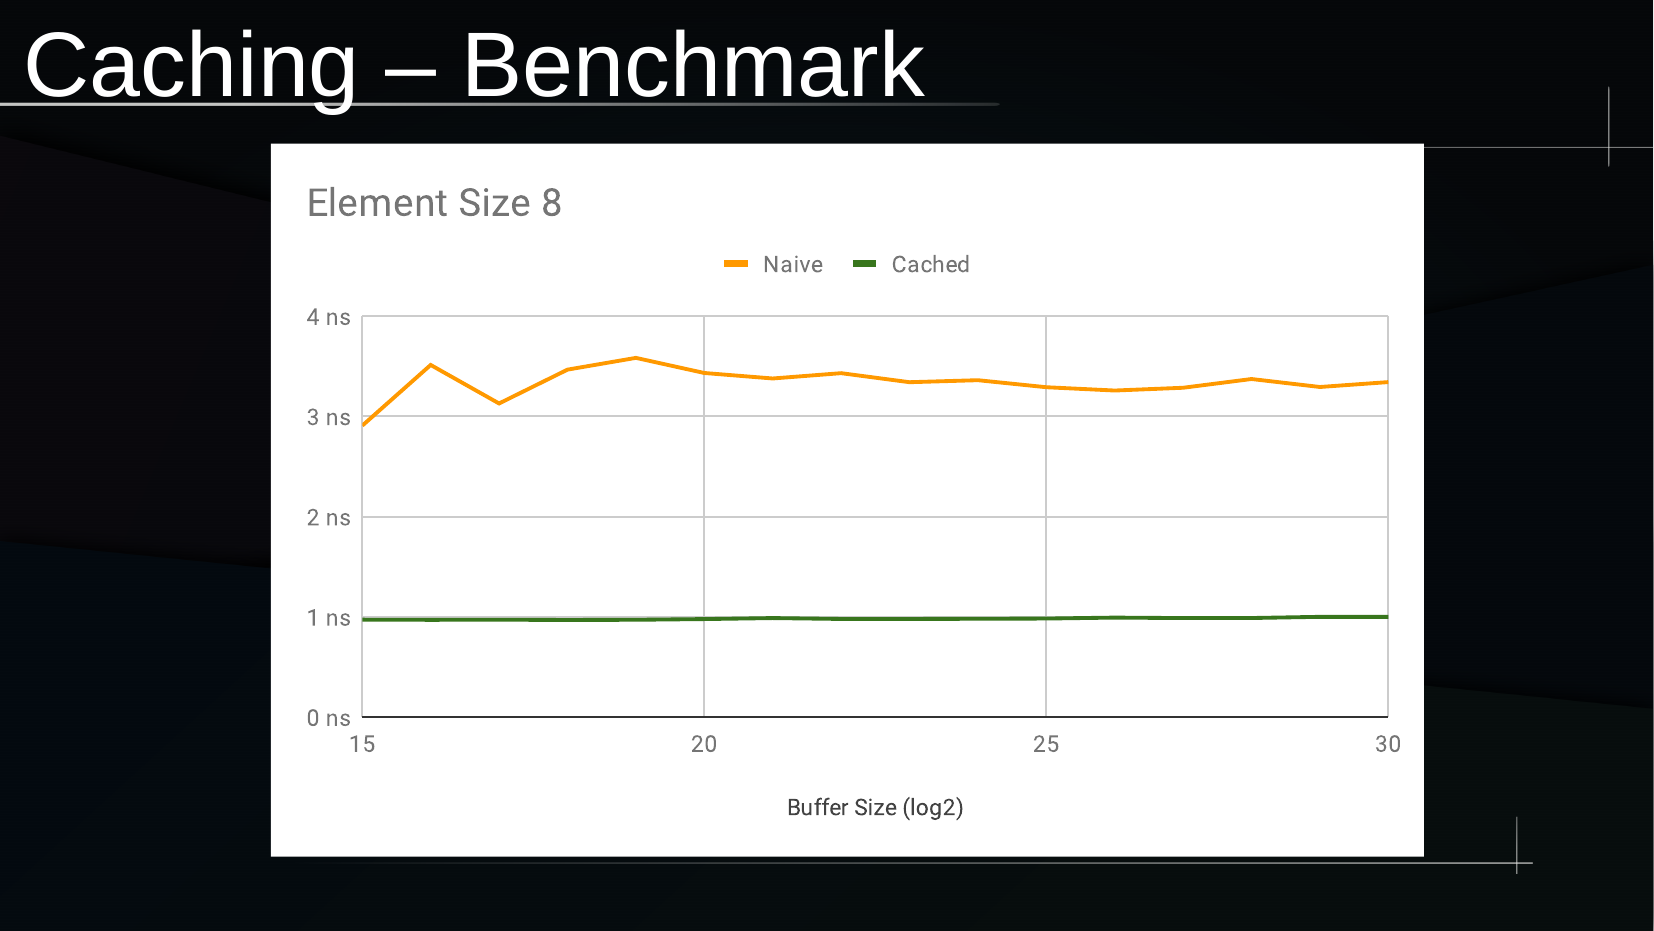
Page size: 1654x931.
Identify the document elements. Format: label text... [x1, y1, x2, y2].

picture [0, 0, 1654, 931]
title Caching – Benchmark [23, 11, 1589, 119]
